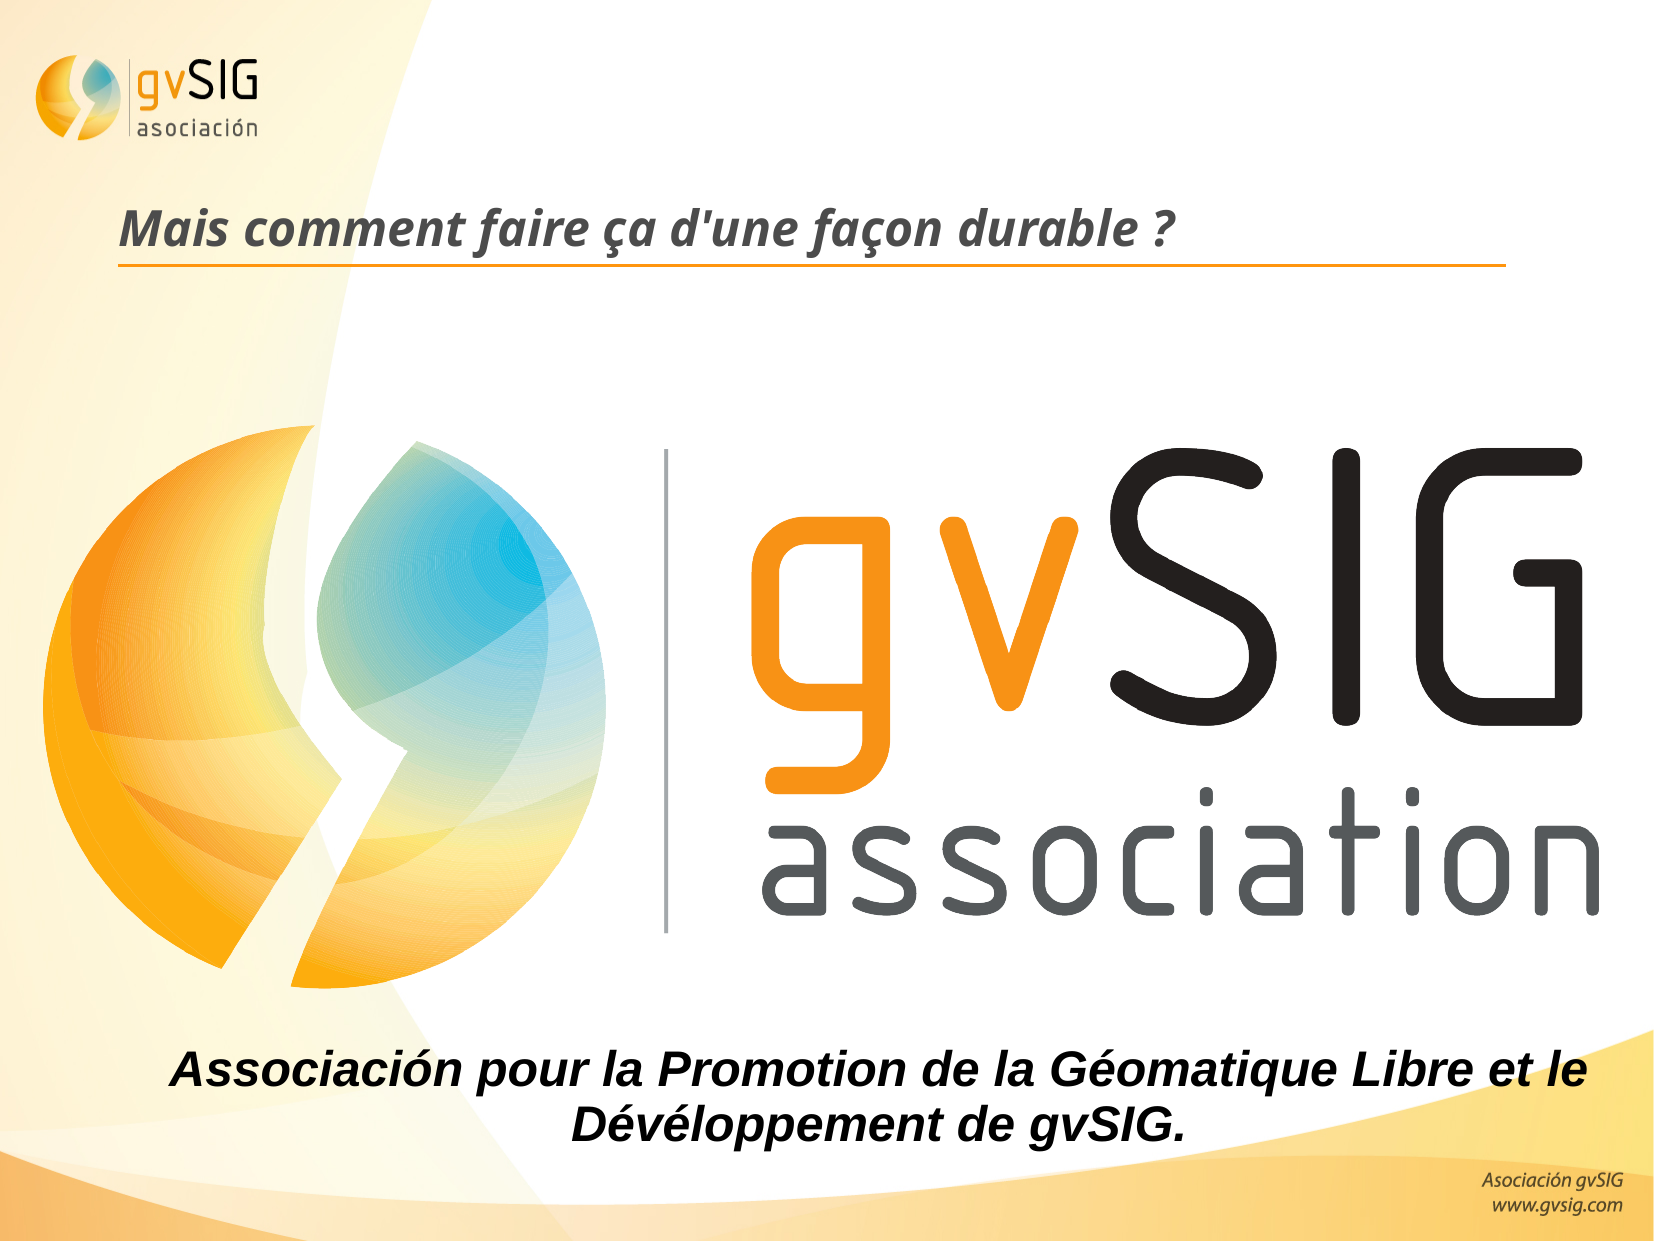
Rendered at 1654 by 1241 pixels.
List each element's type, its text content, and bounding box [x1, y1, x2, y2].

title Mais comment faire ça d'une façon durable ? [118, 177, 1607, 276]
picture [0, 0, 1654, 1241]
text_box Associación pour la Promotion de la Géomatique Libre et le Dévéloppement de gvSIG. [75, 1033, 1654, 1160]
